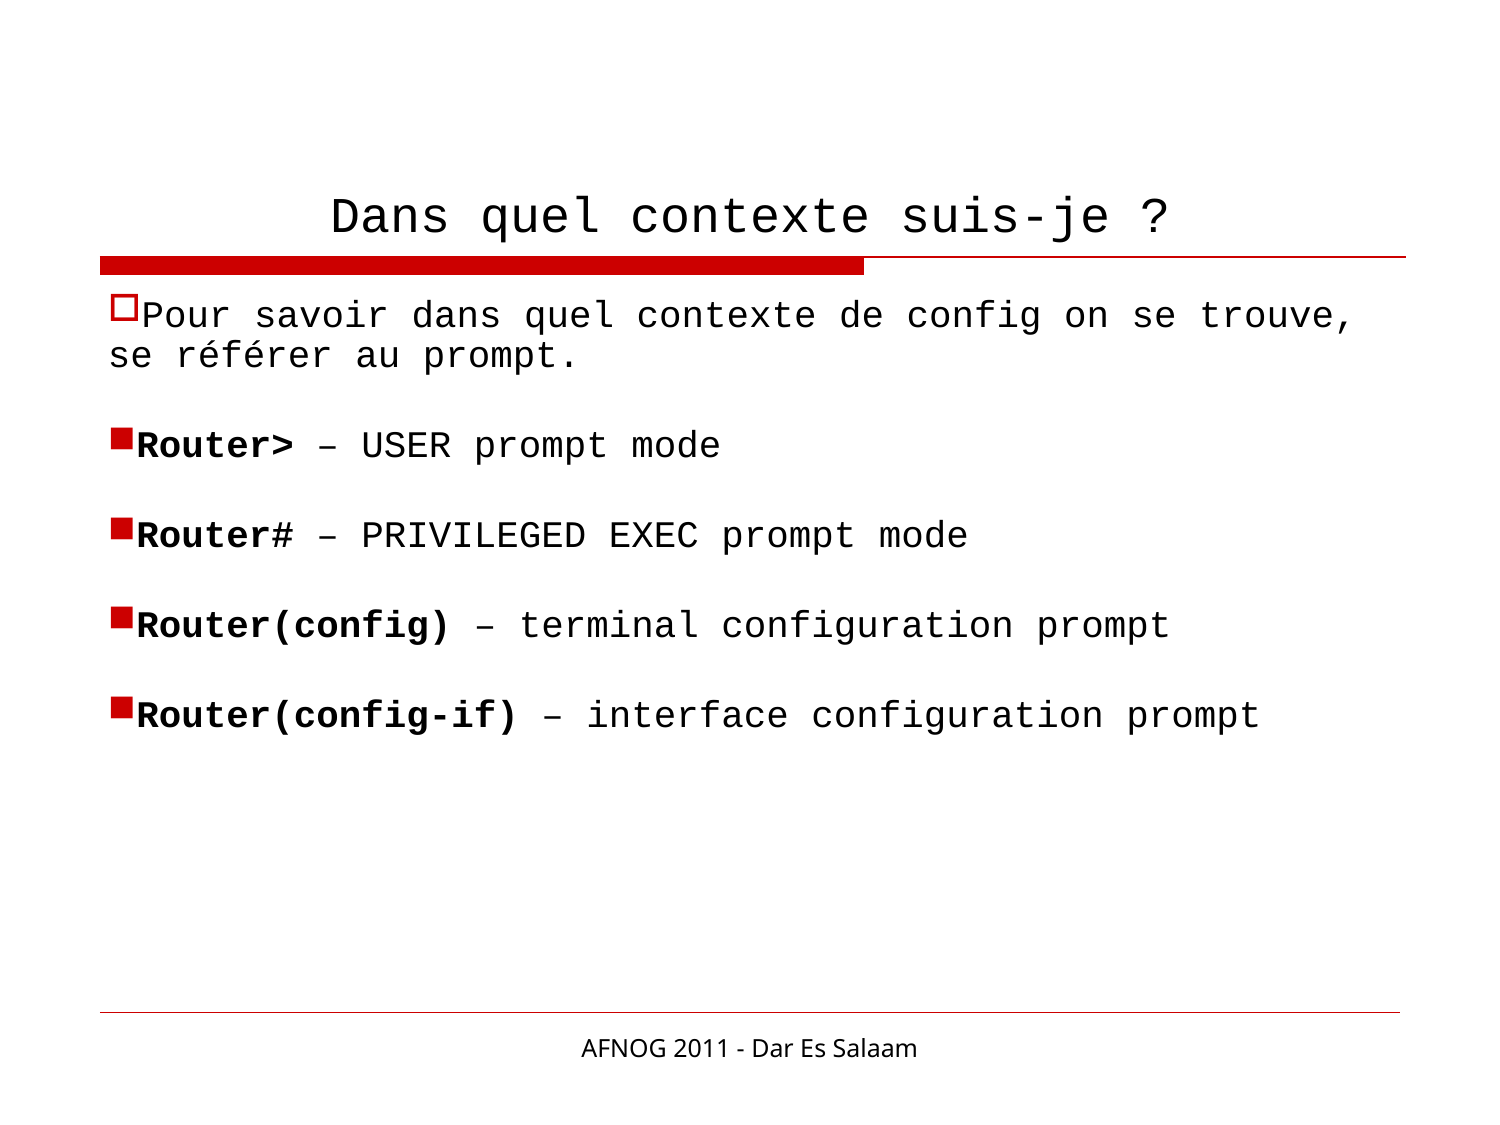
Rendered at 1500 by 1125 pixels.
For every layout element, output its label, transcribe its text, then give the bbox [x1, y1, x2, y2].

list Pour savoir dans quel contexte de config on se trouve, se référer au prompt. Router> – USER prompt mode Router# – PRIVILEGED EXEC prompt mode Router(config) – terminal configuration prompt Router(config-if) – interface configuration prompt [92, 287, 1406, 988]
title Dans quel contexte suis-je ? [94, 49, 1407, 250]
text_box AFNOG 2011 - Dar Es Salaam [512, 1024, 988, 1103]
